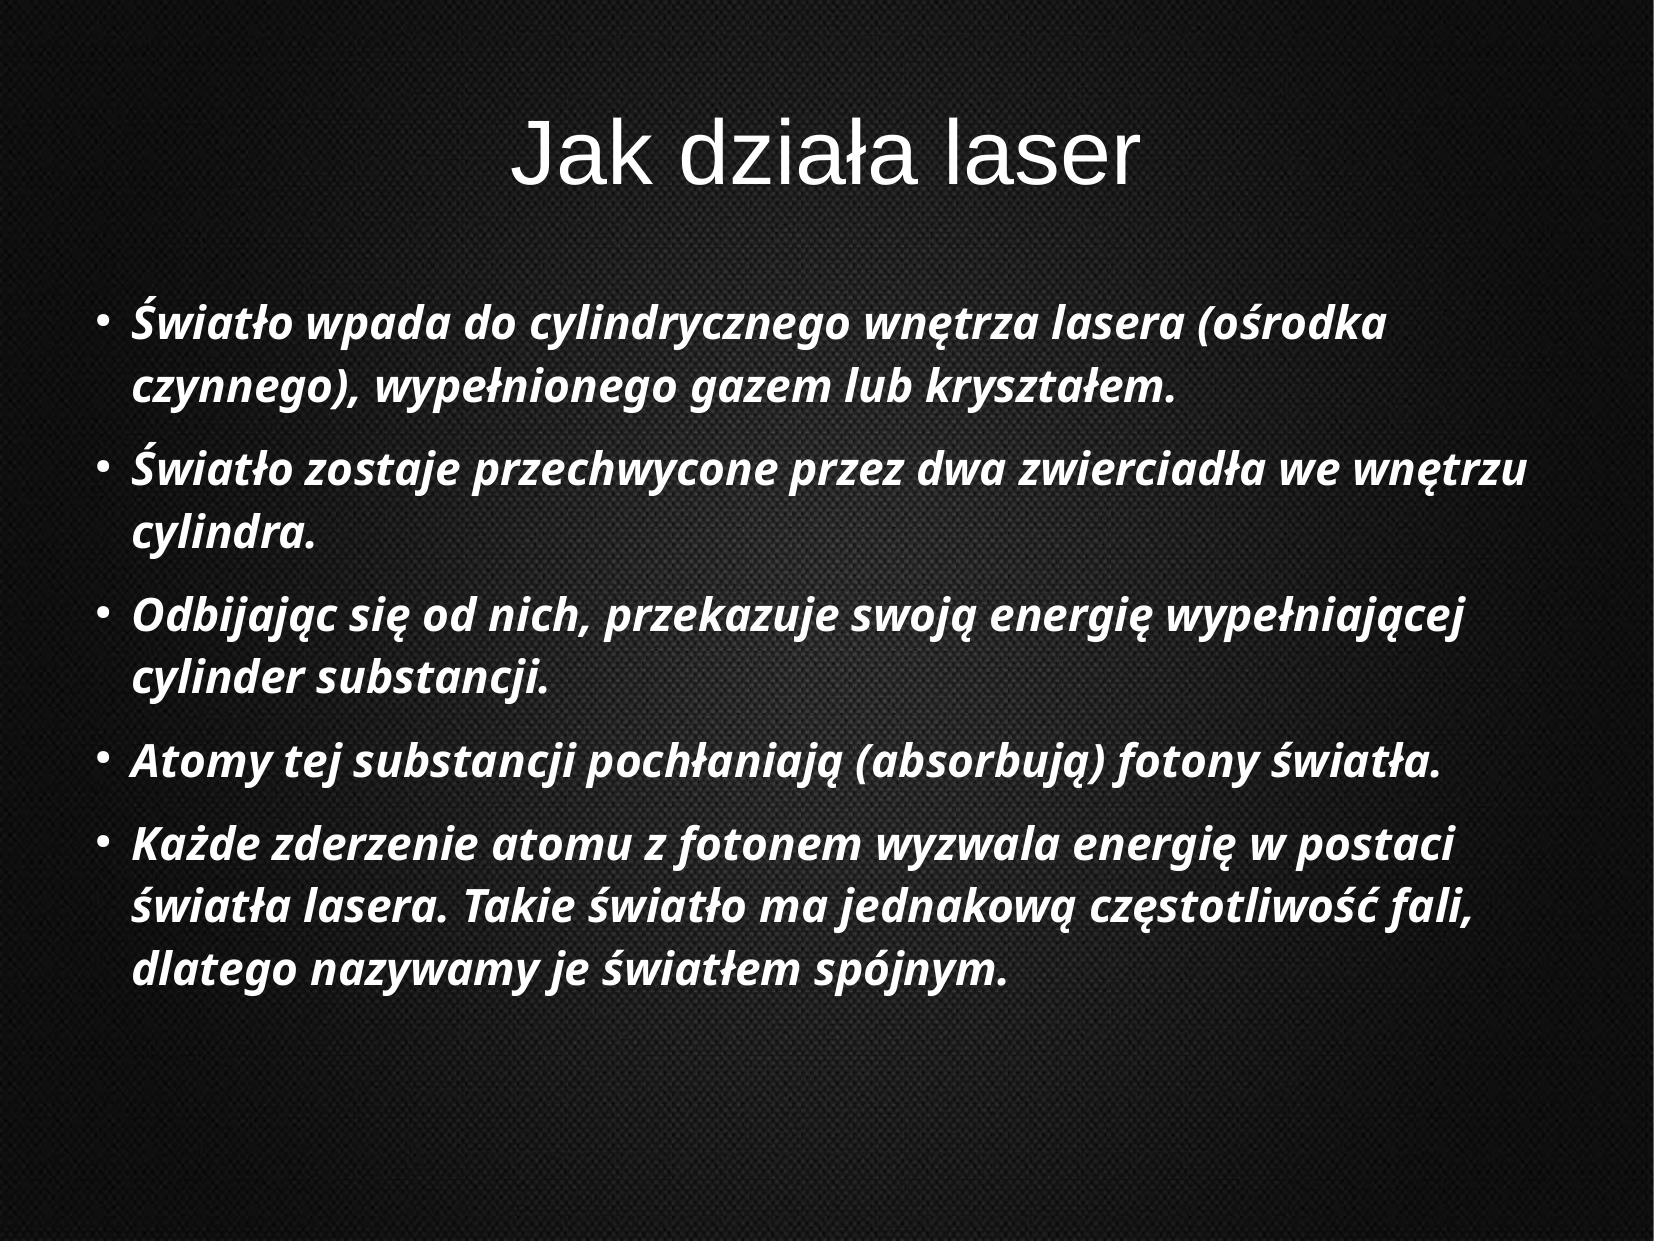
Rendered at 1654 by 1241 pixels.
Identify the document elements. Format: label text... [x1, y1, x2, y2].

list Światło wpada do cylindrycznego wnętrza lasera (ośrodka czynnego), wypełnionego gazem lub kryształem. Światło zostaje przechwycone przez dwa zwierciadła we wnętrzu cylindra. Odbijając się od nich, przekazuje swoją energię wypełniającej cylinder substancji. Atomy tej substancji pochłaniają (absorbują) fotony światła. Każde zderzenie atomu z fotonem wyzwala energię w postaci światła lasera. Takie światło ma jednakową częstotliwość fali, dlatego nazywamy je światłem spójnym. [82, 290, 1571, 1010]
title Jak działa laser [82, 49, 1571, 257]
picture [0, 0, 1654, 1241]
